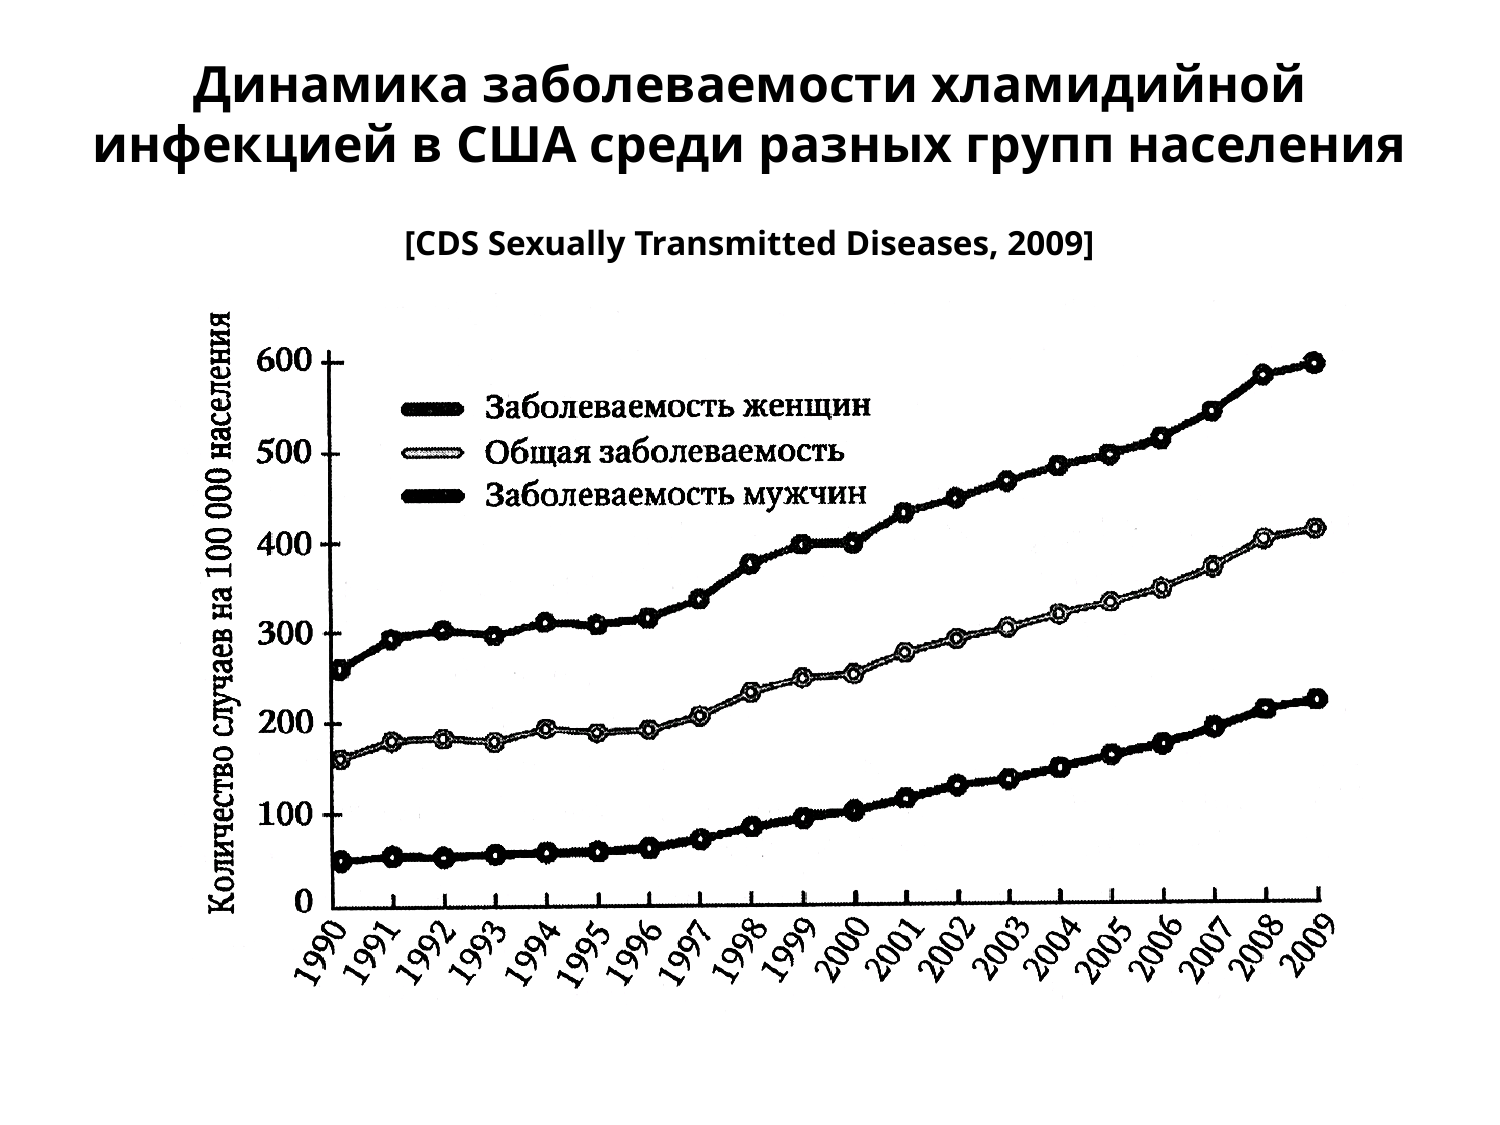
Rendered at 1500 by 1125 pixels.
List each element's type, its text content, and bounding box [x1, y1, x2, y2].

title Динамика заболеваемости хламидийной инфекцией в США среди разных групп населения [CDS Sexually Transmitted Diseases, 2009] [75, 45, 1425, 220]
picture [171, 274, 1365, 1012]
